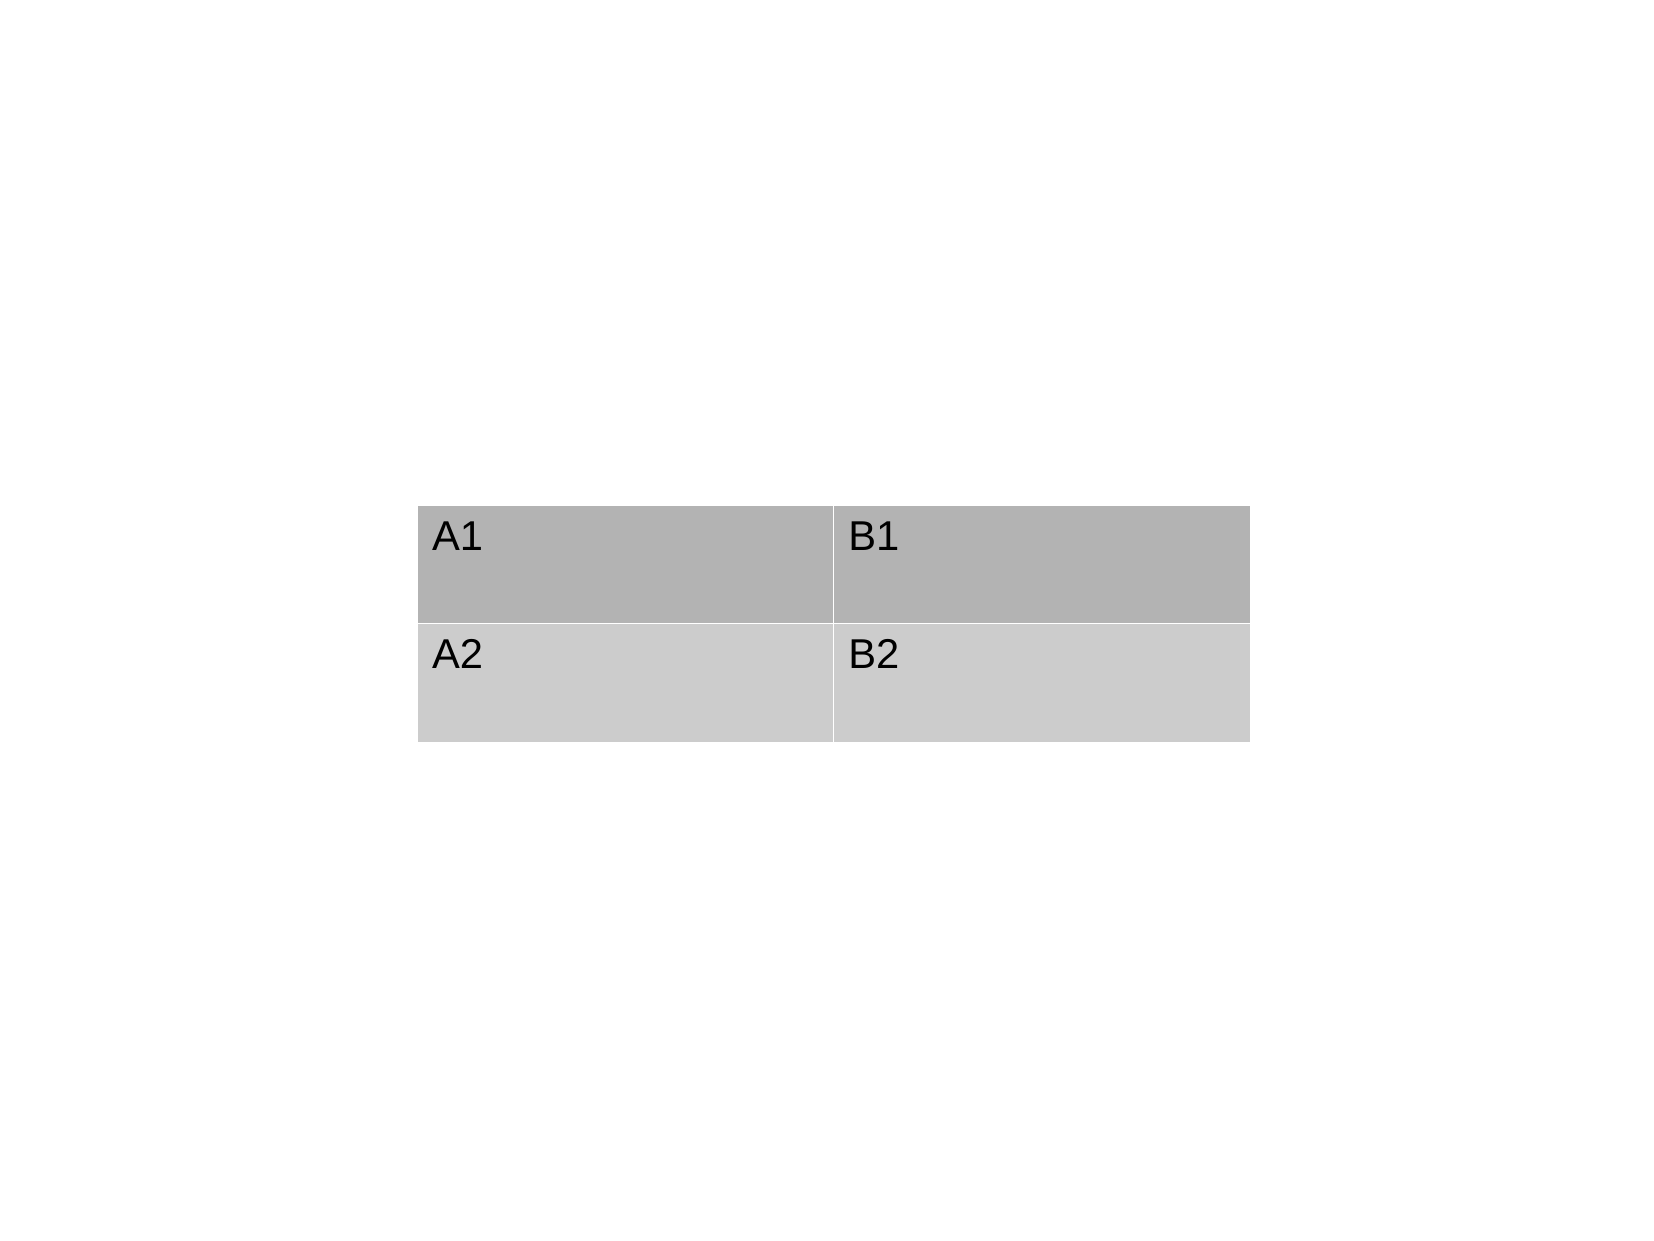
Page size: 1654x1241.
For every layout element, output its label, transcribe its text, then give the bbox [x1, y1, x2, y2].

table_header B1 [834, 506, 1250, 623]
table_cell B2 [834, 624, 1250, 742]
table_header A1 [418, 506, 833, 623]
table_cell A2 [418, 624, 833, 742]
